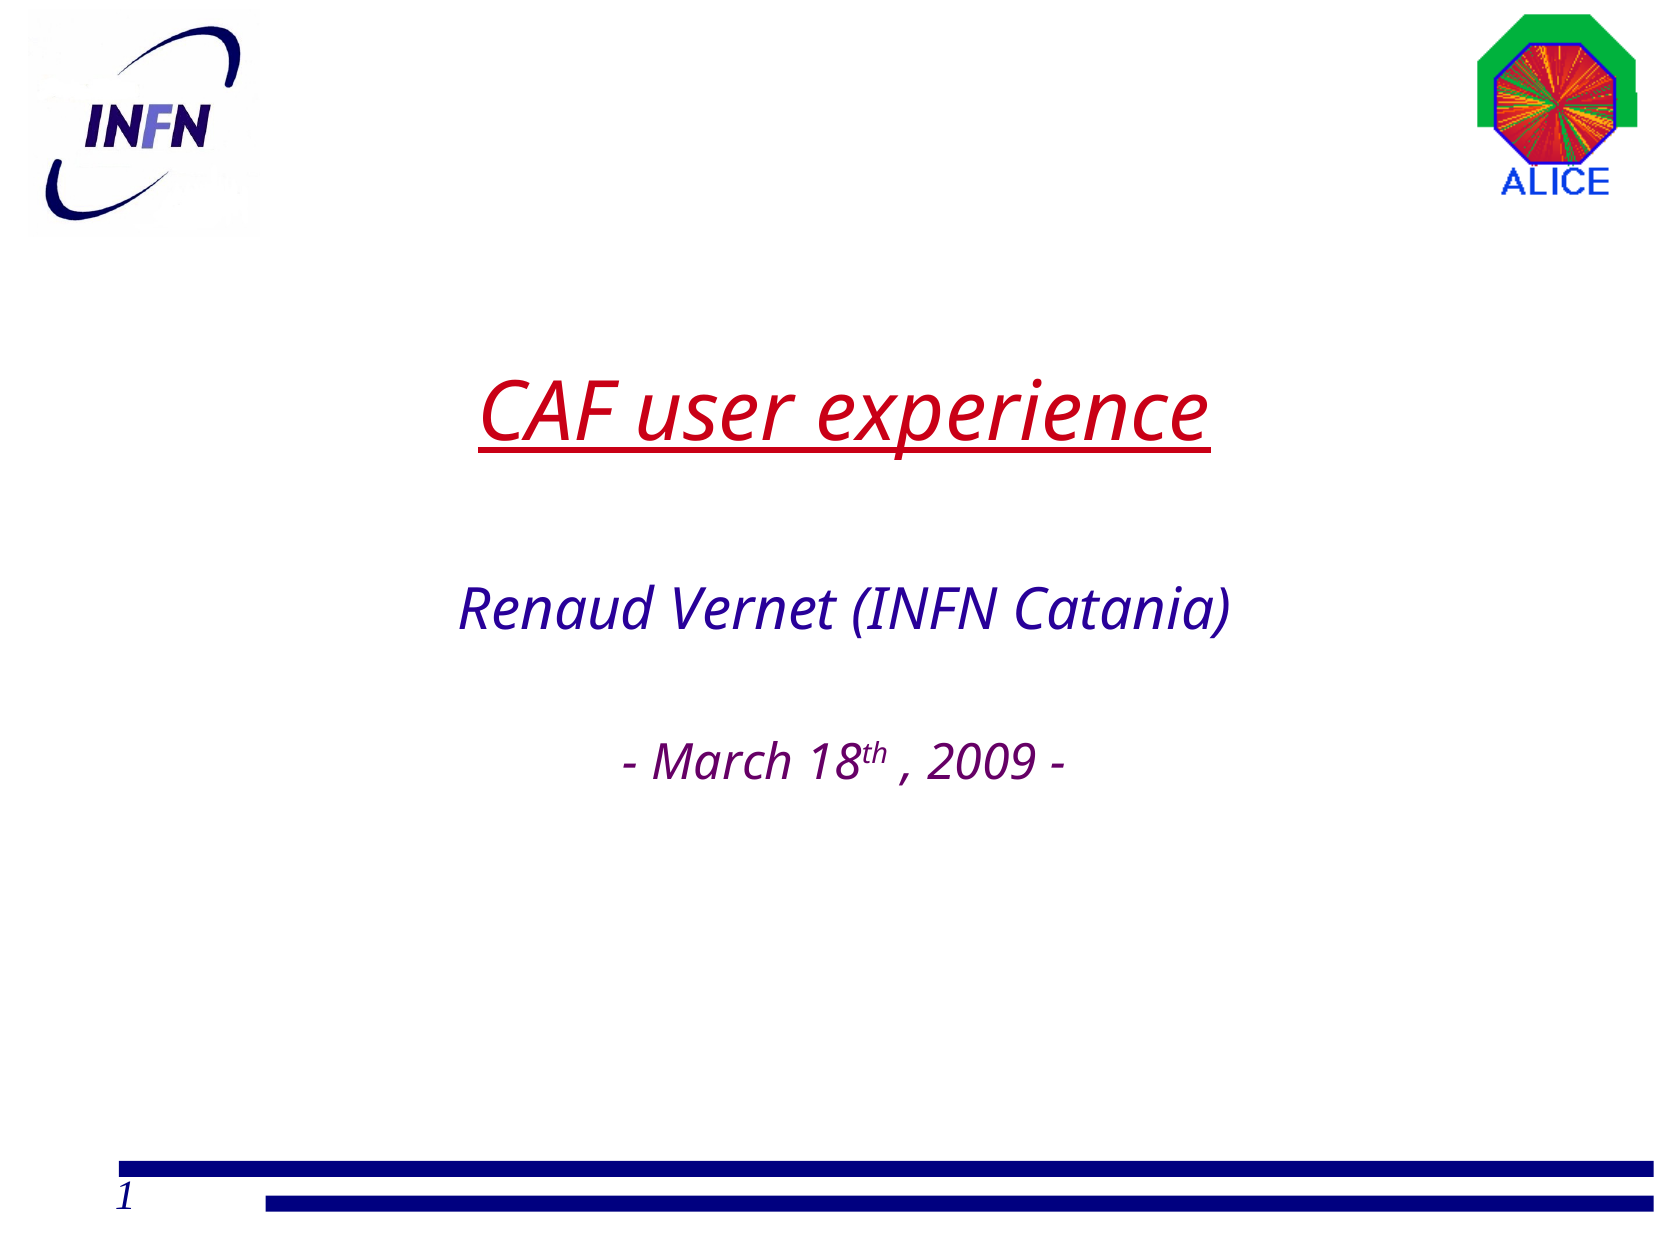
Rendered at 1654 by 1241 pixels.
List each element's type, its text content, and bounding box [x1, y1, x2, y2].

subtitle CAF user experience Renaud Vernet (INFN Catania) - March 18th , 2009 - [59, 118, 1595, 926]
picture [1476, 13, 1639, 207]
picture [28, 9, 260, 237]
